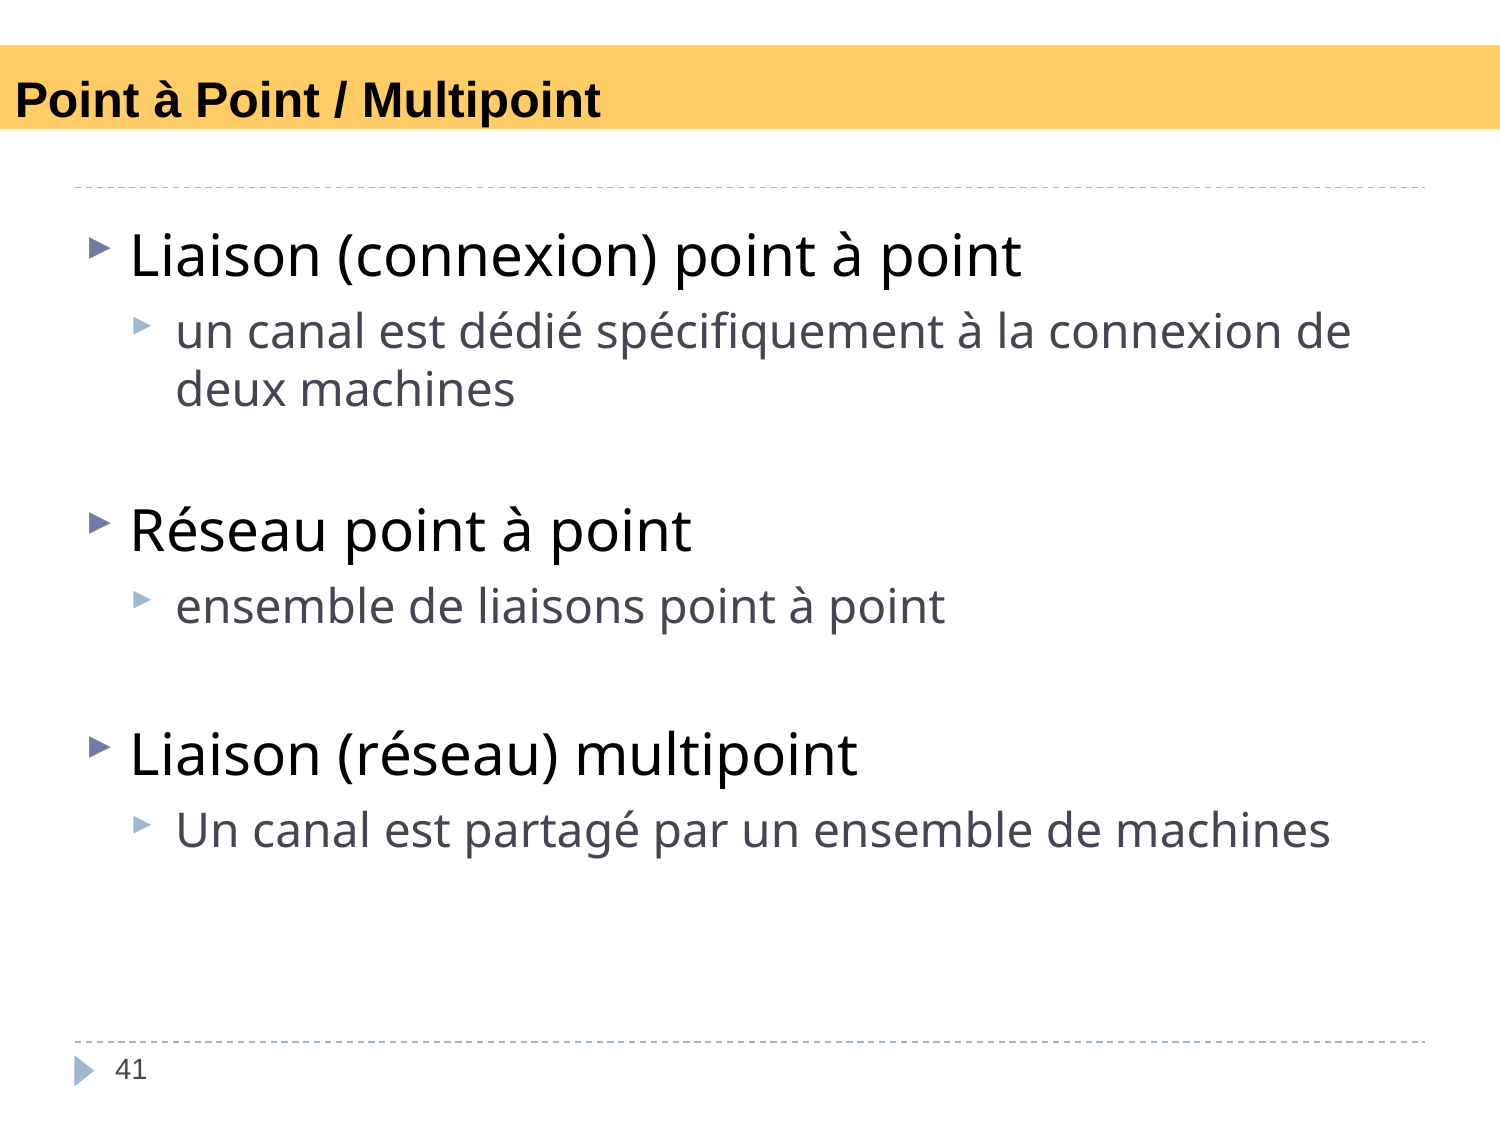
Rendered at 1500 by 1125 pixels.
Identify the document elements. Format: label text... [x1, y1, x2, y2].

text_box 24 [100, 1042, 426, 1103]
text_box Point à Point / Multipoint [0, 45, 1500, 129]
list Liaison (connexion) point à point un canal est dédié spécifiquement à la connexion de deux machines Réseau point à point ensemble de liaisons point à point Liaison (réseau) multipoint Un canal est partagé par un ensemble de machines [70, 210, 1421, 1023]
